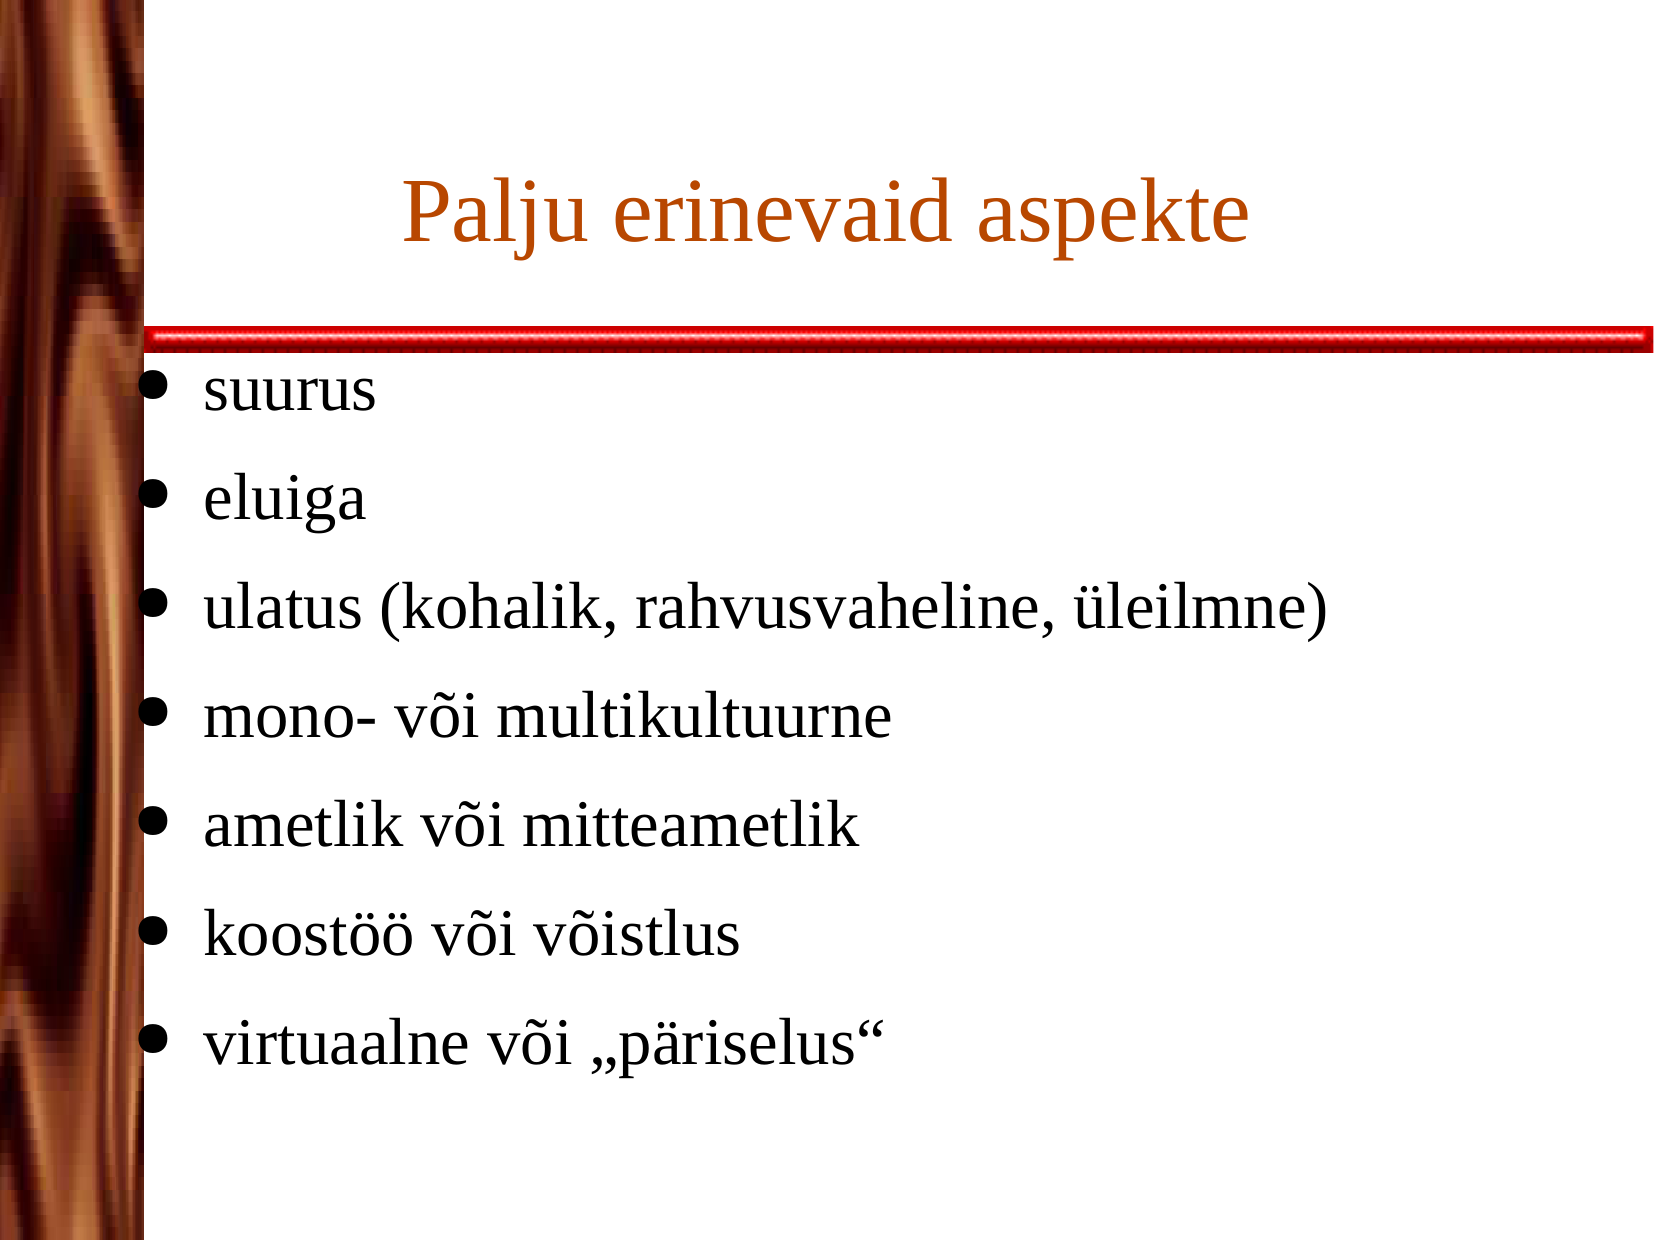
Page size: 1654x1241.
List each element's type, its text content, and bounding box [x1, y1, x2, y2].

picture [0, 0, 1654, 1240]
list suurus eluiga ulatus (kohalik, rahvusvaheline, üleilmne) mono- või multikultuurne ametlik või mitteametlik koostöö või võistlus virtuaalne või „päriselus“ [121, 344, 1533, 1126]
title Palju erinevaid aspekte [121, 100, 1533, 312]
